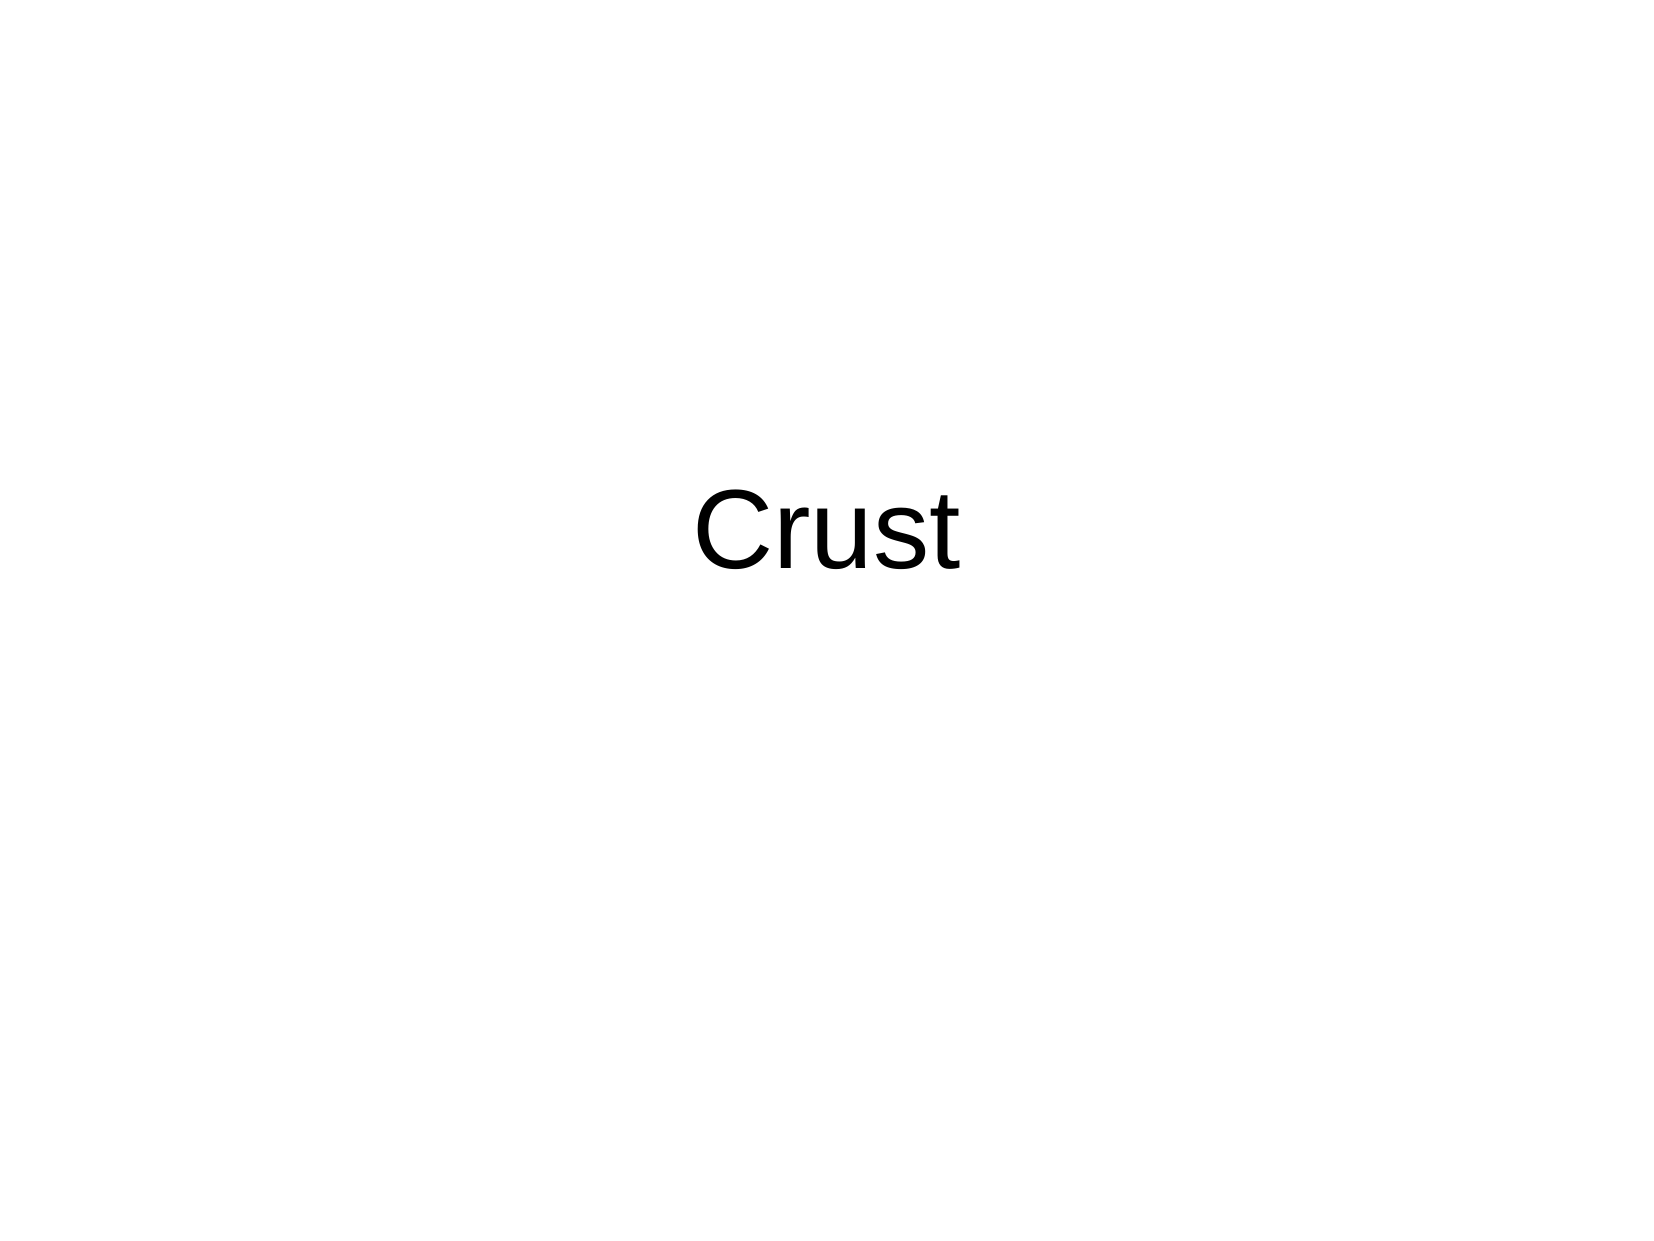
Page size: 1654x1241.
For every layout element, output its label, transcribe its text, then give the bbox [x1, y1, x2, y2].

subtitle Crust [82, 49, 1571, 1010]
